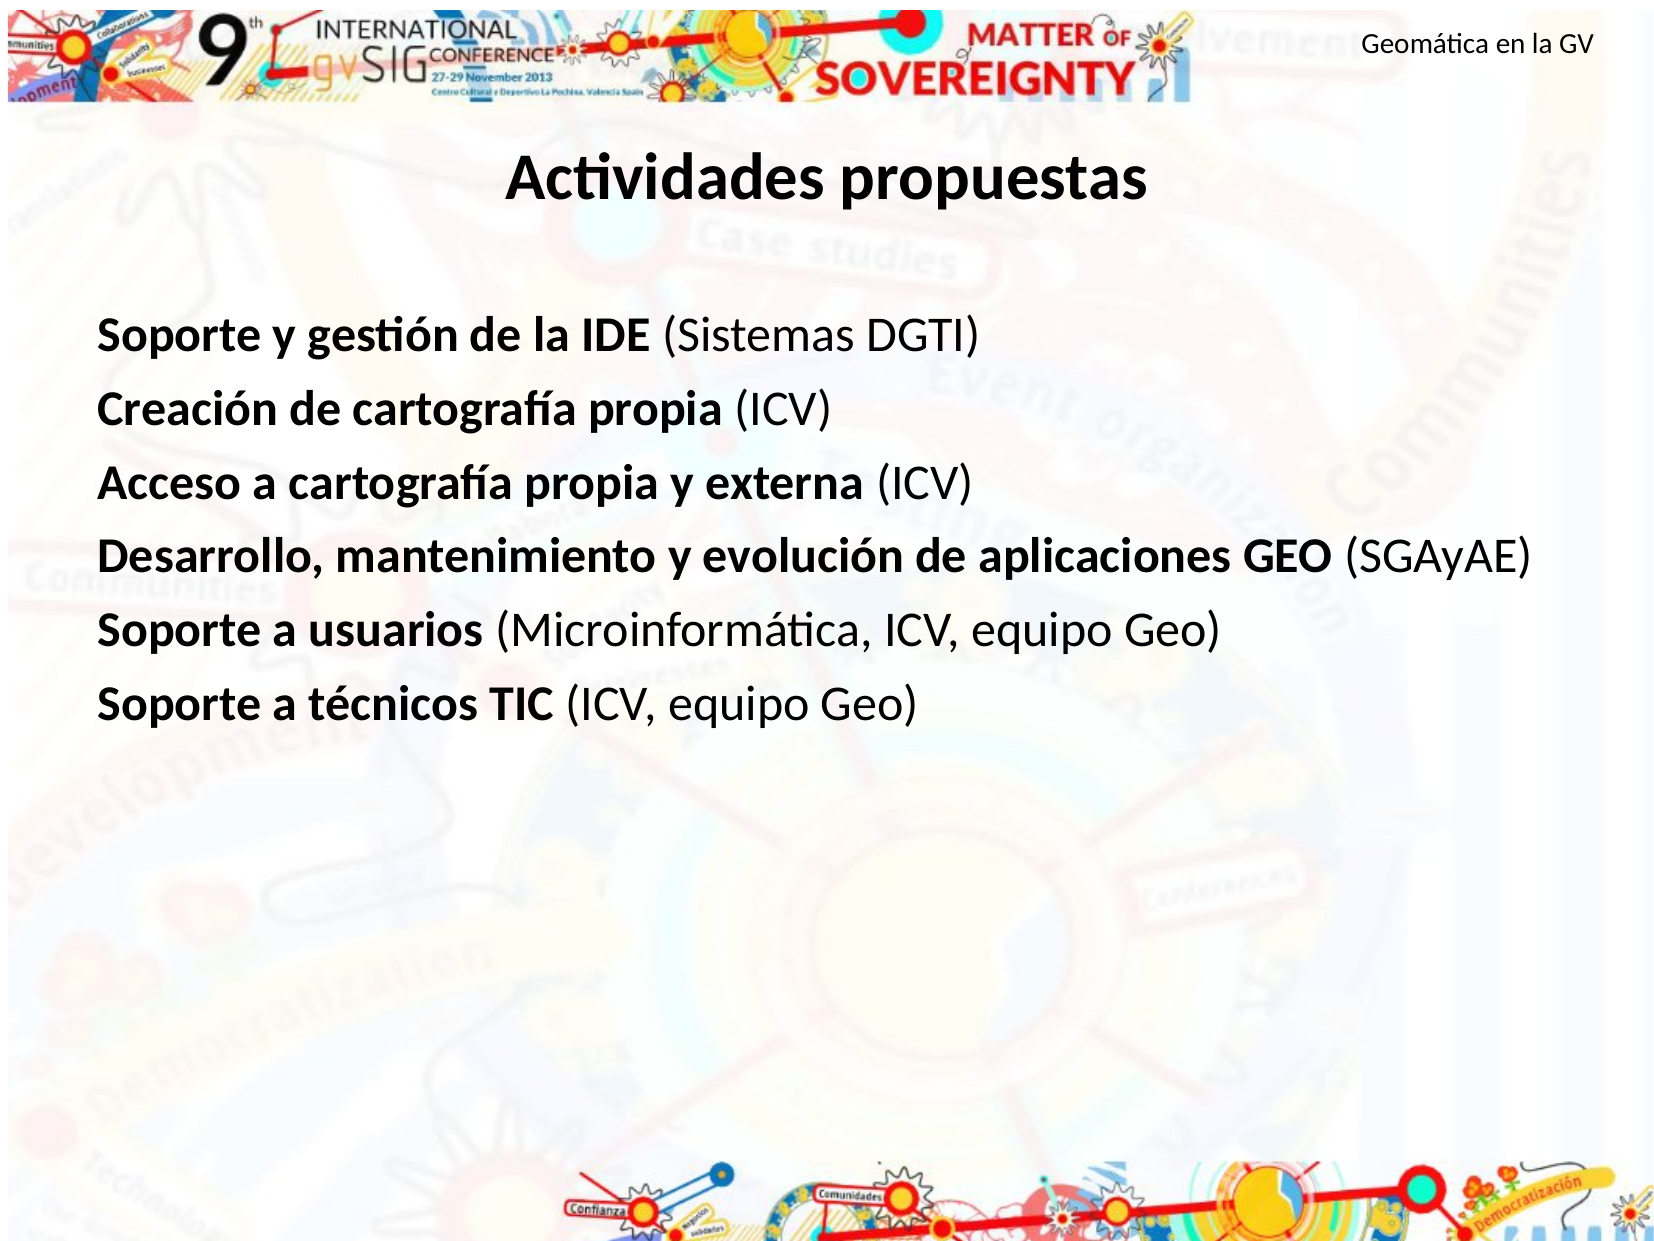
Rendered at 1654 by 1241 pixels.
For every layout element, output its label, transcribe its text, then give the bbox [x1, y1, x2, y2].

title Actividades propuestas [82, 129, 1571, 237]
picture [7, 10, 1654, 1241]
text_box Soporte y gestión de la IDE (Sistemas DGTI) Creación de cartografía propia (ICV) Acceso a cartografía propia y externa (ICV) Desarrollo, mantenimiento y evolución de aplicaciones GEO (SGAyAE) Soporte a usuarios (Microinformática, ICV, equipo Geo) Soporte a técnicos TIC (ICV, equipo Geo) [82, 307, 1630, 930]
text_box Geomática en la GV [1346, 23, 1654, 73]
